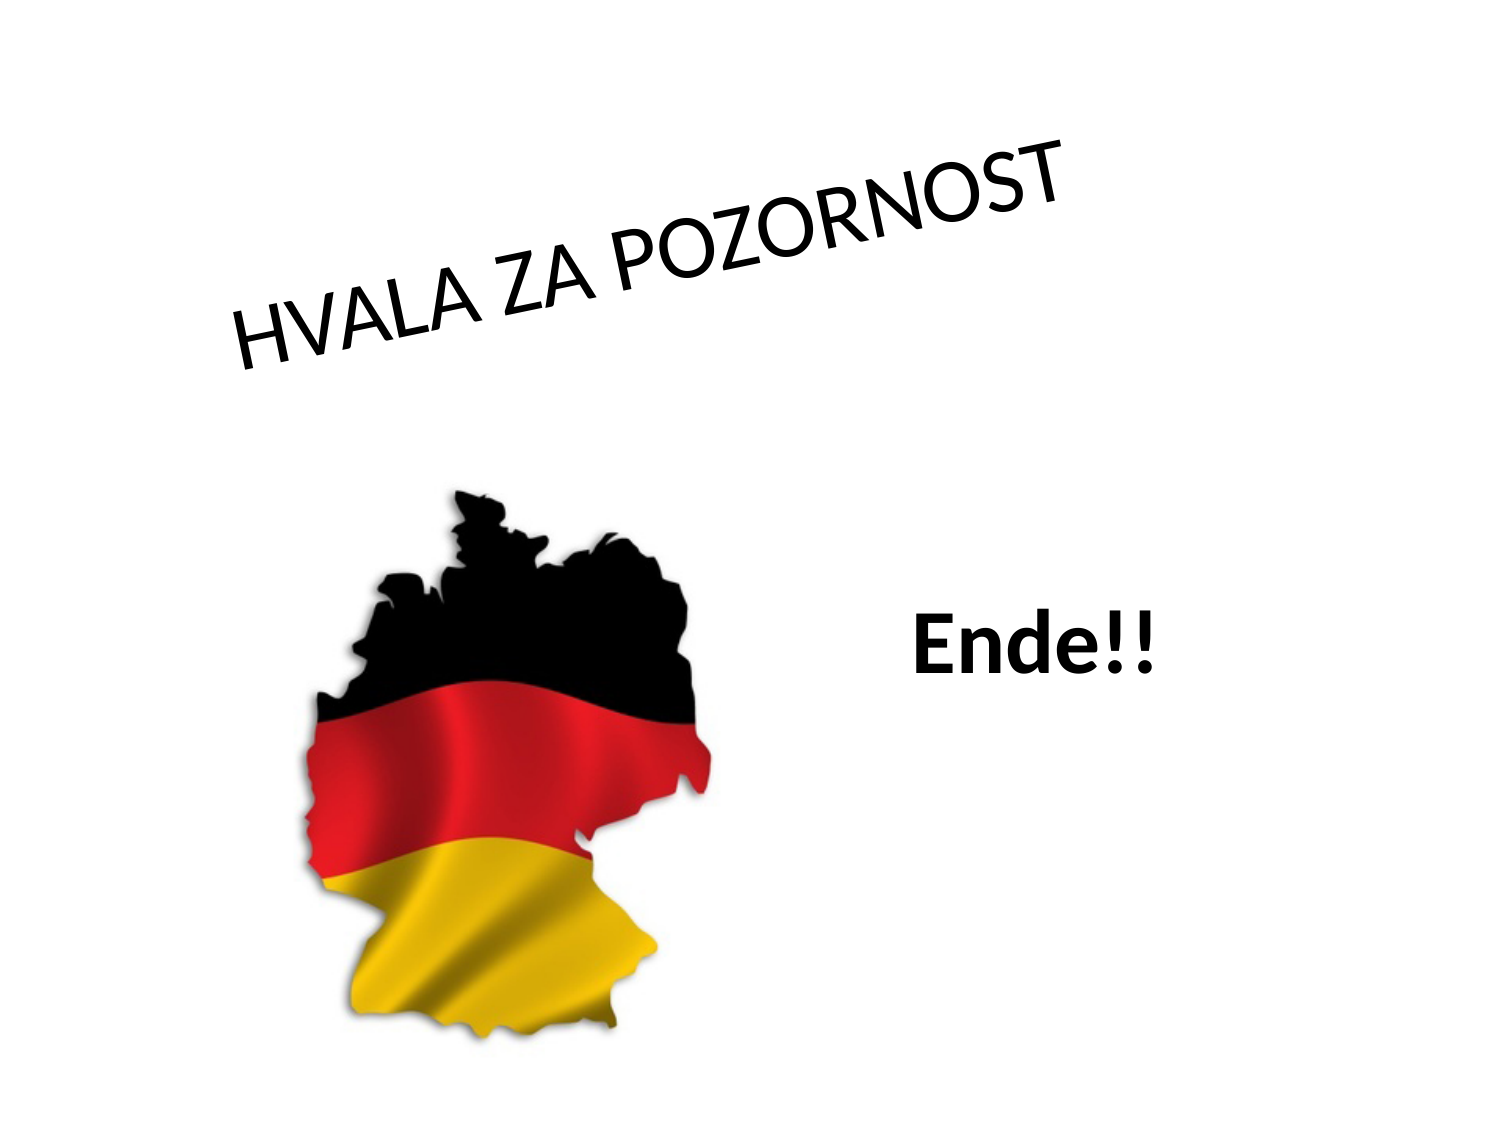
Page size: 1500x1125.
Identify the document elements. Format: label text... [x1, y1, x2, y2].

subtitle Ende!! [761, 574, 1311, 739]
title HVALA ZA POZORNOST [0, 0, 1298, 498]
picture [269, 456, 747, 1073]
